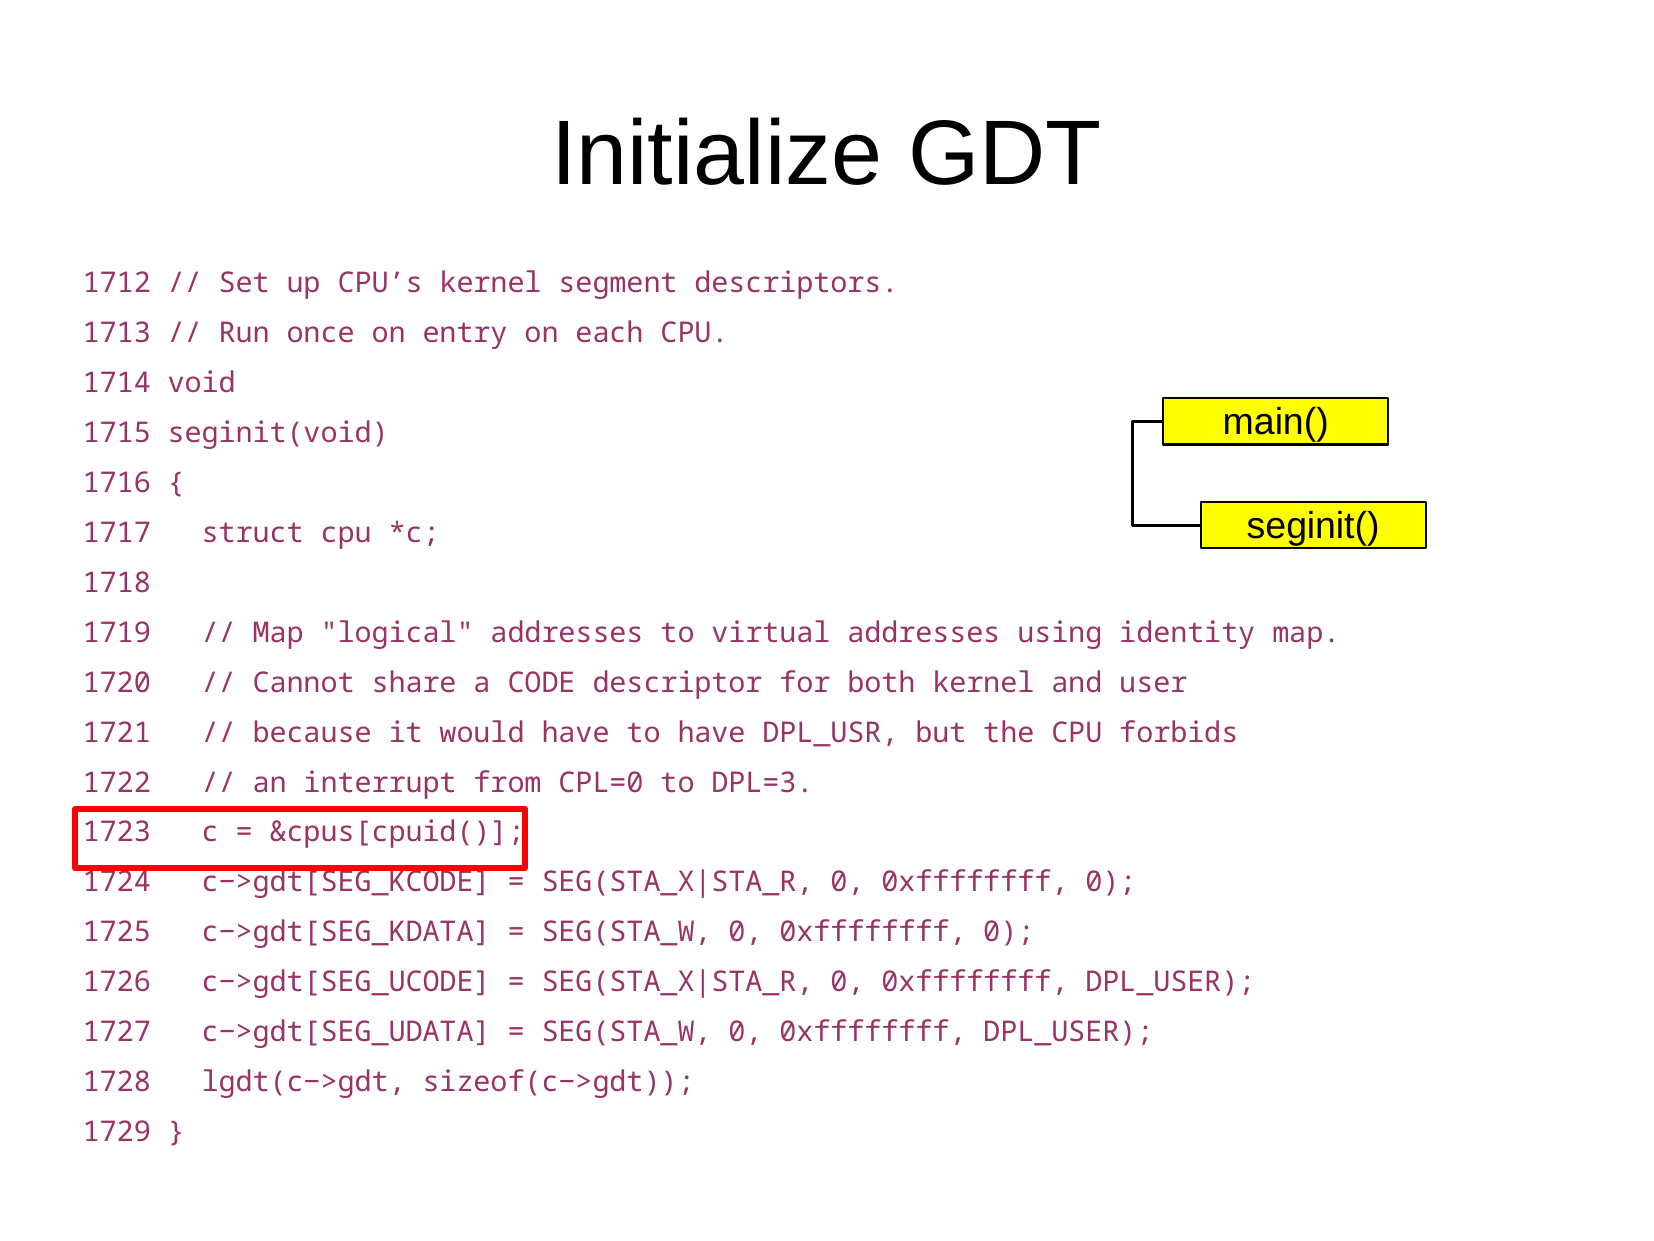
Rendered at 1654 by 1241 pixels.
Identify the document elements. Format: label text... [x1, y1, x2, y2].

text_box main() [1163, 398, 1389, 445]
list 1712 // Set up CPU’s kernel segment descriptors. 1713 // Run once on entry on each CPU. 1714 void 1715 seginit(void) 1716 { 1717 struct cpu *c; 1718 1719 // Map "logical" addresses to virtual addresses using identity map. 1720 // Cannot share a CODE descriptor for both kernel and user 1721 // because it would have to have DPL_USR, but the CPU forbids 1722 // an interrupt from CPL=0 to DPL=3. 1723 c = &cpus[cpuid()]; 1724 c−>gdt[SEG_KCODE] = SEG(STA_X|STA_R, 0, 0xffffffff, 0); 1725 c−>gdt[SEG_KDATA] = SEG(STA_W, 0, 0xffffffff, 0); 1726 c−>gdt[SEG_UCODE] = SEG(STA_X|STA_R, 0, 0xffffffff, DPL_USER); 1727 c−>gdt[SEG_UDATA] = SEG(STA_W, 0, 0xffffffff, DPL_USER); 1728 lgdt(c−>gdt, sizeof(c−>gdt)); 1729 } [82, 812, 522, 865]
text_box seginit() [1200, 502, 1426, 549]
title Initialize GDT [82, 49, 1571, 257]
list 1712 // Set up CPU’s kernel segment descriptors. 1713 // Run once on entry on each CPU. 1714 void 1715 seginit(void) 1716 { 1717 struct cpu *c; 1718 1719 // Map "logical" addresses to virtual addresses using identity map. 1720 // Cannot share a CODE descriptor for both kernel and user 1721 // because it would have to have DPL_USR, but the CPU forbids 1722 // an interrupt from CPL=0 to DPL=3. 1723 c = &cpus[cpuid()]; 1724 c−>gdt[SEG_KCODE] = SEG(STA_X|STA_R, 0, 0xffffffff, 0); 1725 c−>gdt[SEG_KDATA] = SEG(STA_W, 0, 0xffffffff, 0); 1726 c−>gdt[SEG_UCODE] = SEG(STA_X|STA_R, 0, 0xffffffff, DPL_USER); 1727 c−>gdt[SEG_UDATA] = SEG(STA_W, 0, 0xffffffff, DPL_USER); 1728 lgdt(c−>gdt, sizeof(c−>gdt)); 1729 } [82, 262, 1571, 1163]
